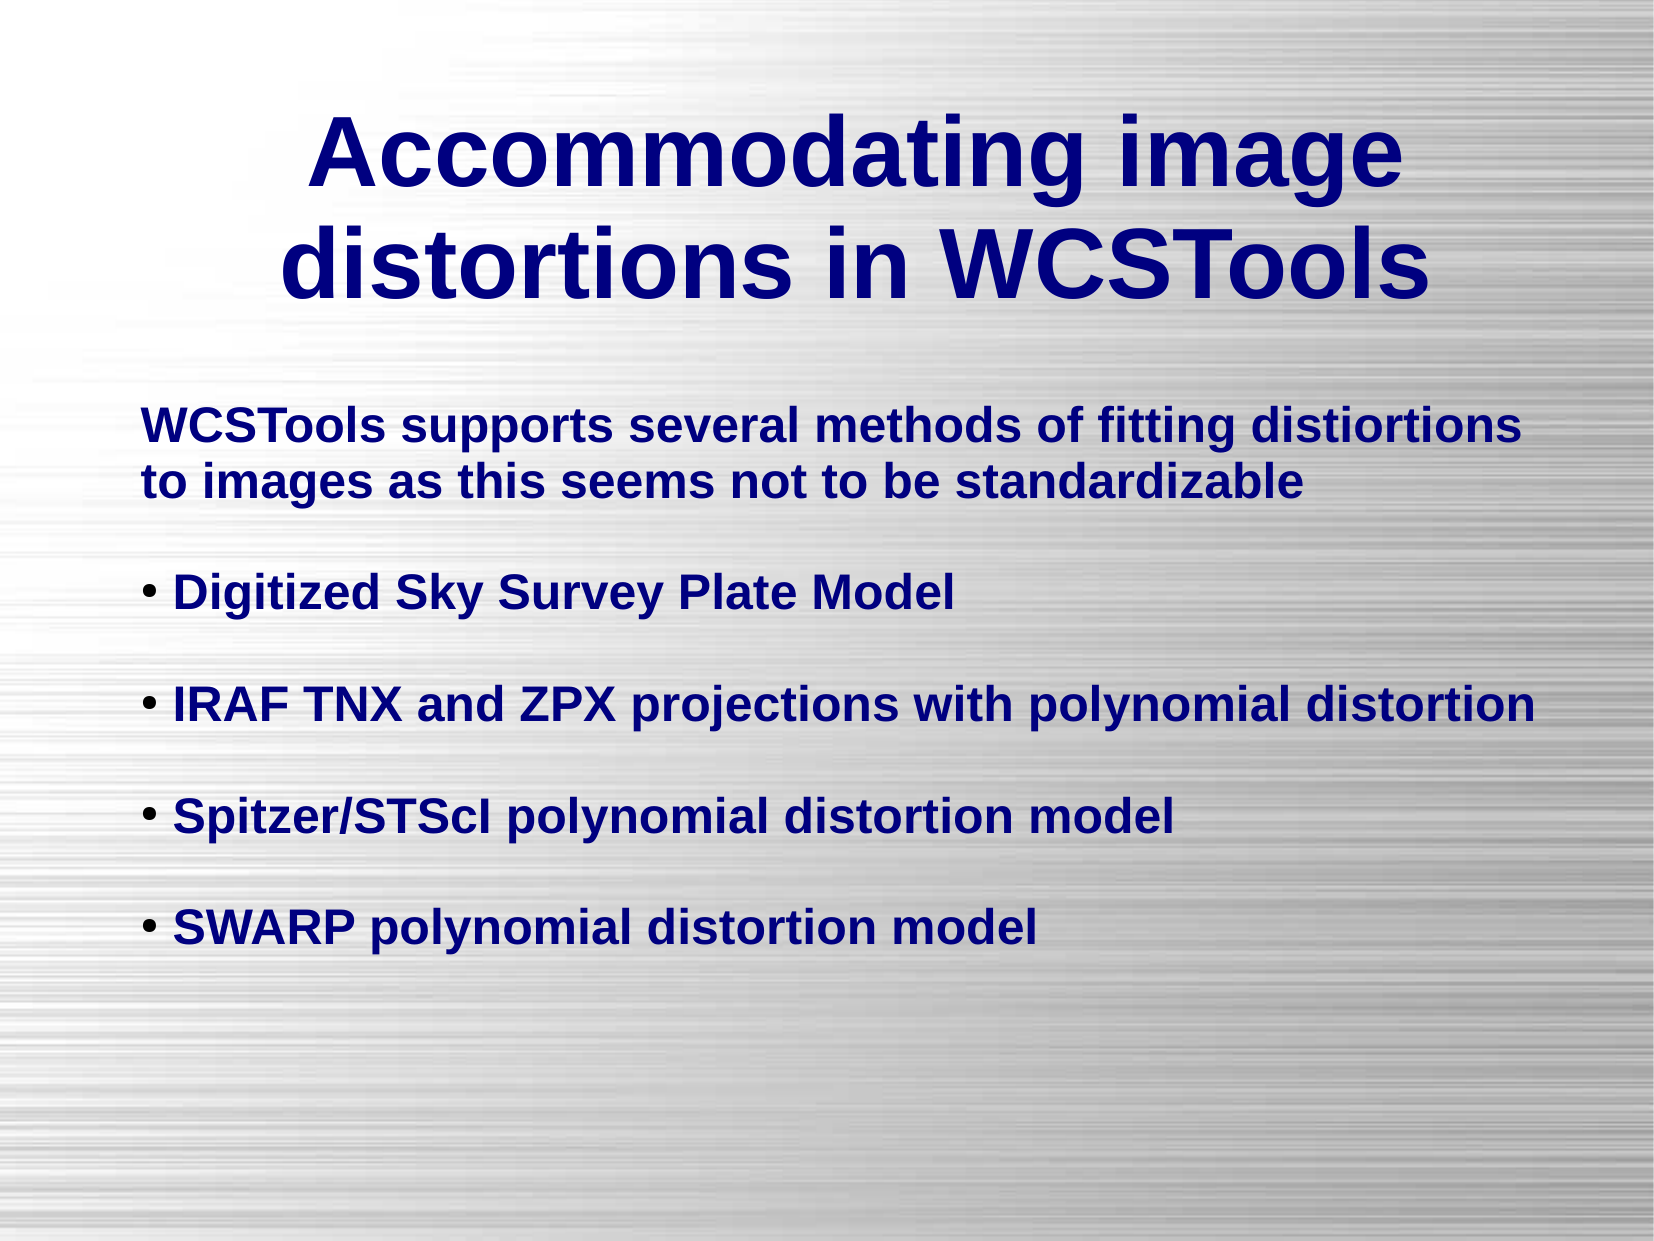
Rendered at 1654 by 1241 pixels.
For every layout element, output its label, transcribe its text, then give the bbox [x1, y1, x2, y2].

text_box WCSTools supports several methods of fitting distiortions to images as this seems not to be standardizable Digitized Sky Survey Plate Model IRAF TNX and ZPX projections with polynomial distortion Spitzer/STScI polynomial distortion model SWARP polynomial distortion model [125, 390, 1549, 1032]
text_box Accommodating image distortions in WCSTools [59, 88, 1654, 327]
picture [0, 0, 1654, 1241]
